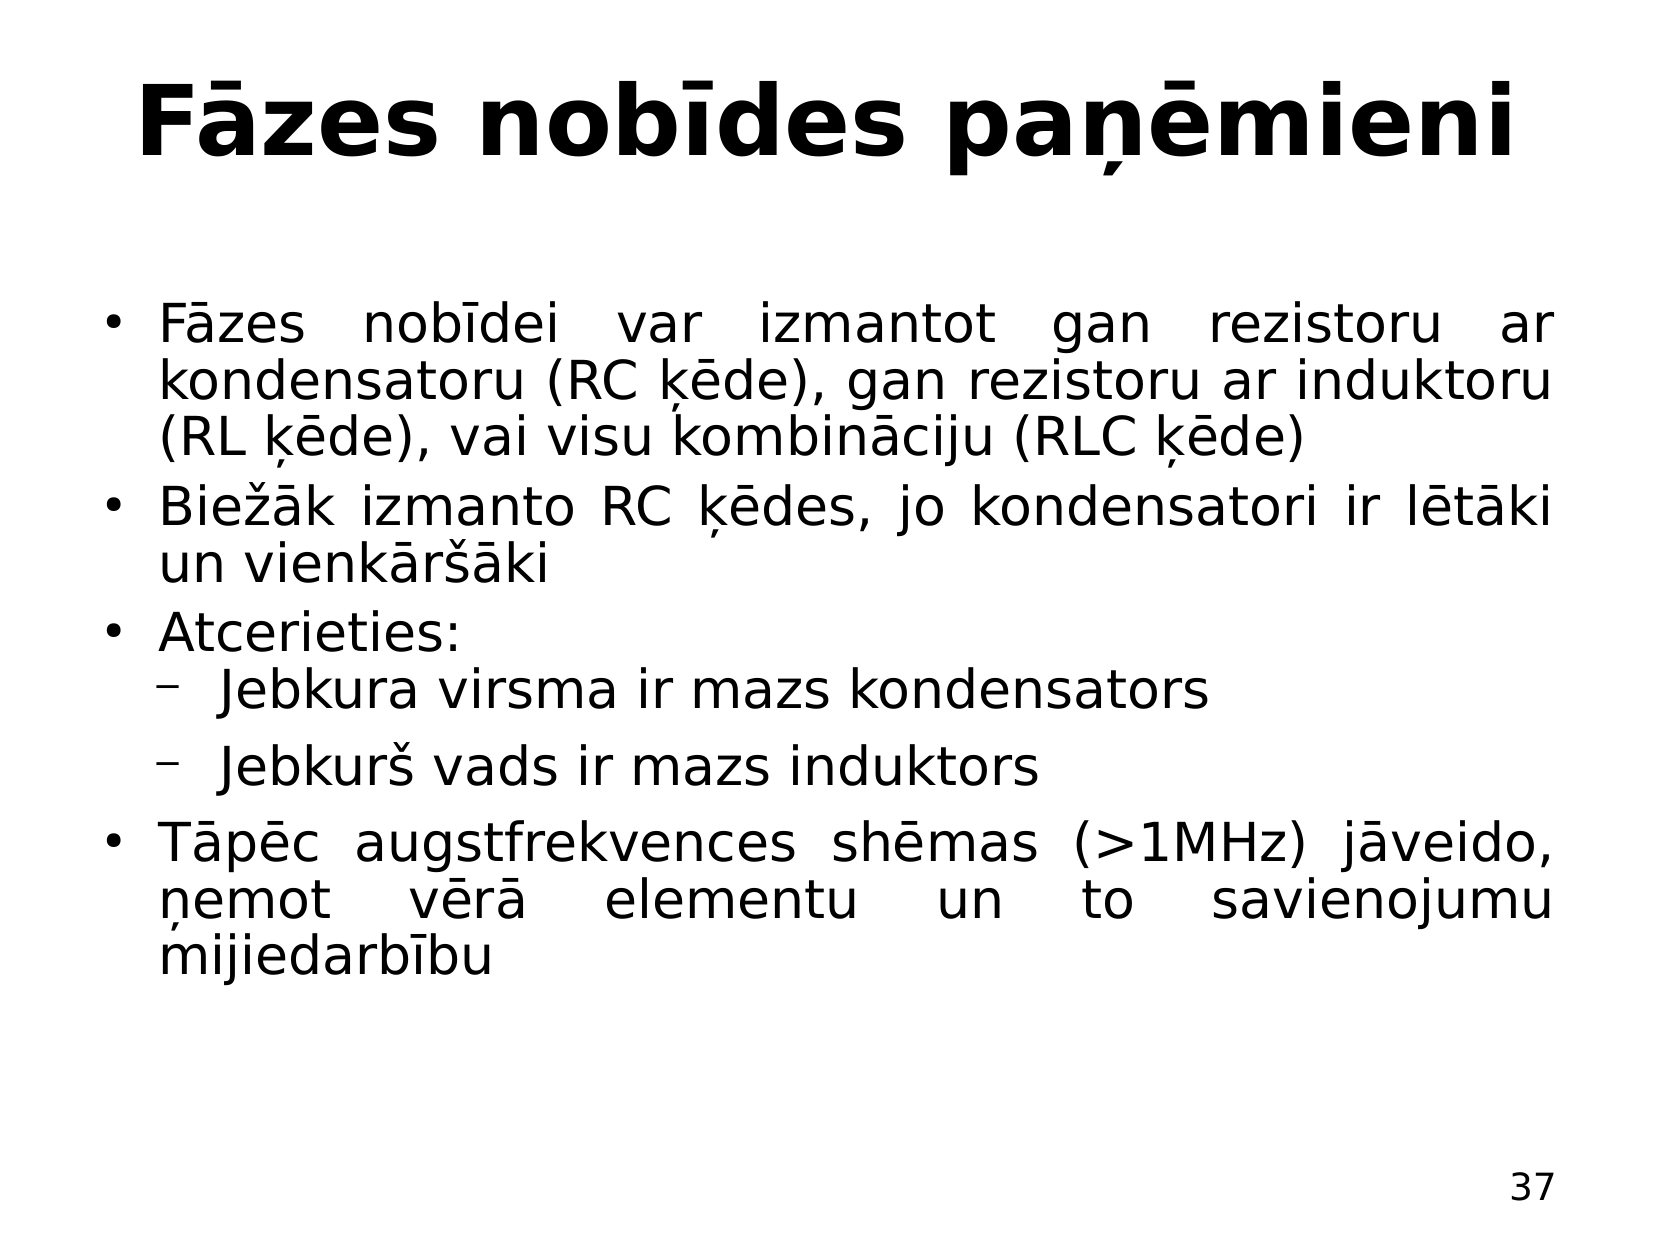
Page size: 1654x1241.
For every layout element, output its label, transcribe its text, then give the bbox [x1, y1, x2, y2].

title Fāzes nobīdes paņēmieni [82, 0, 1571, 255]
list Fāzes nobīdei var izmantot gan rezistoru ar kondensatoru (RC ķēde), gan rezistoru ar induktoru (RL ķēde), vai visu kombināciju (RLC ķēde) Biežāk izmanto RC ķēdes, jo kondensatori ir lētāki un vienkāršāki Atcerieties: Jebkura virsma ir mazs kondensators Jebkurš vads ir mazs induktors Tāpēc augstfrekvences shēmas (>1MHz) jāveido, ņemot vērā elementu un to savienojumu mijiedarbību [82, 290, 1571, 1010]
